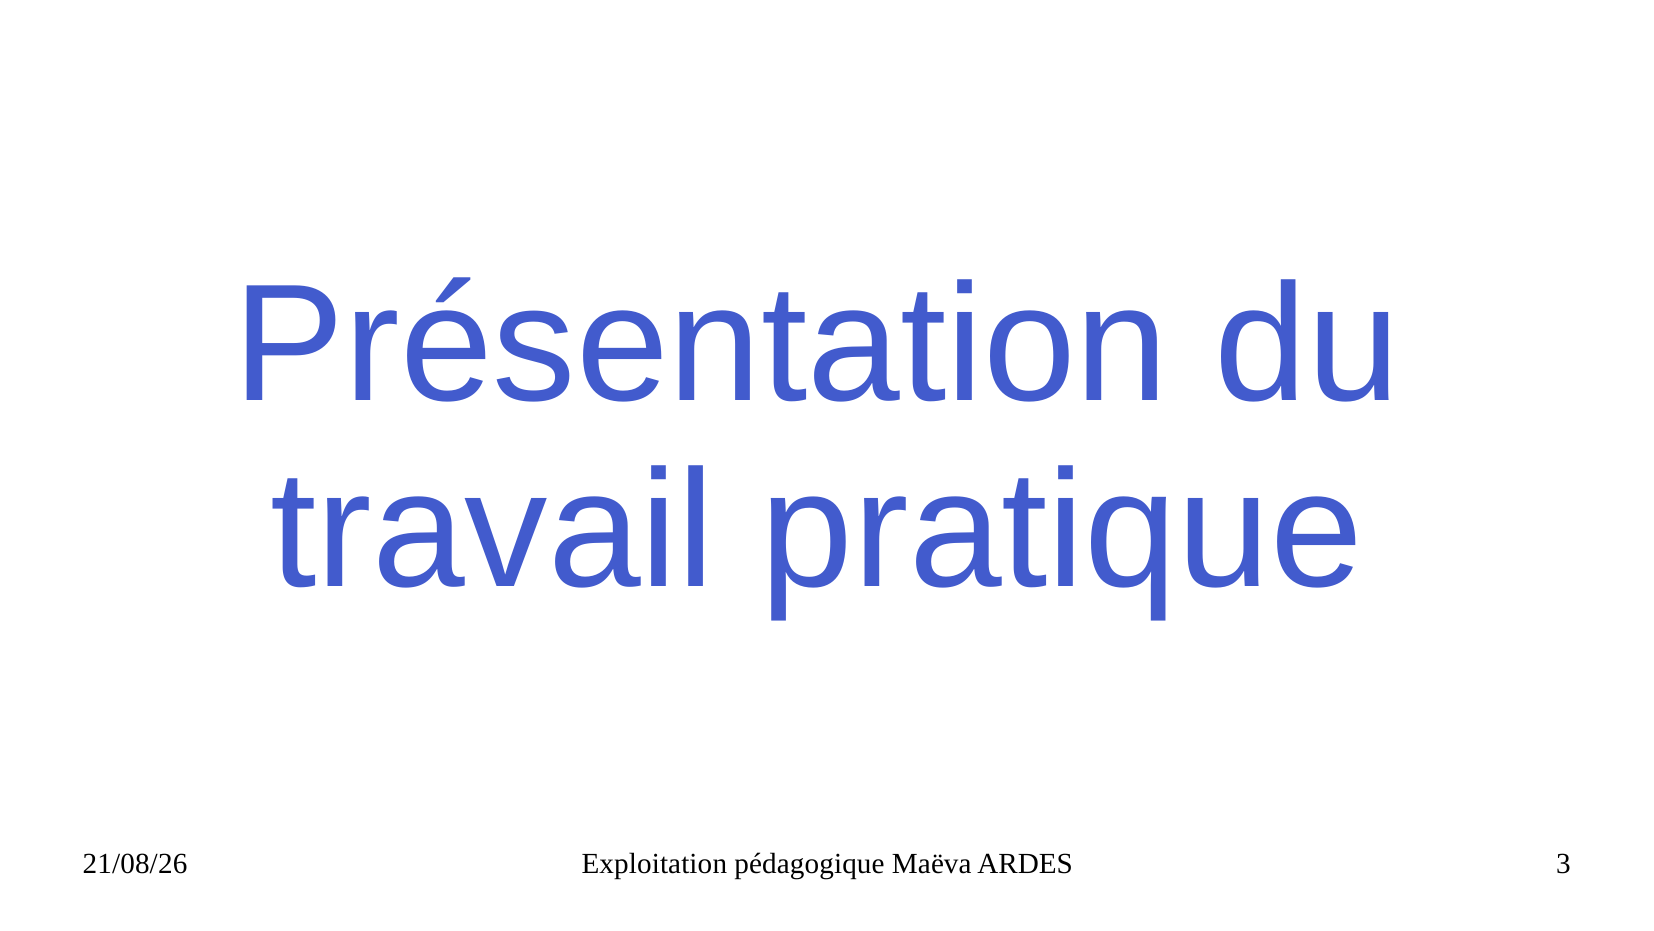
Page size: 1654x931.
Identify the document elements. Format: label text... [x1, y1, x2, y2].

title Présentation du travail pratique [28, 186, 1607, 686]
